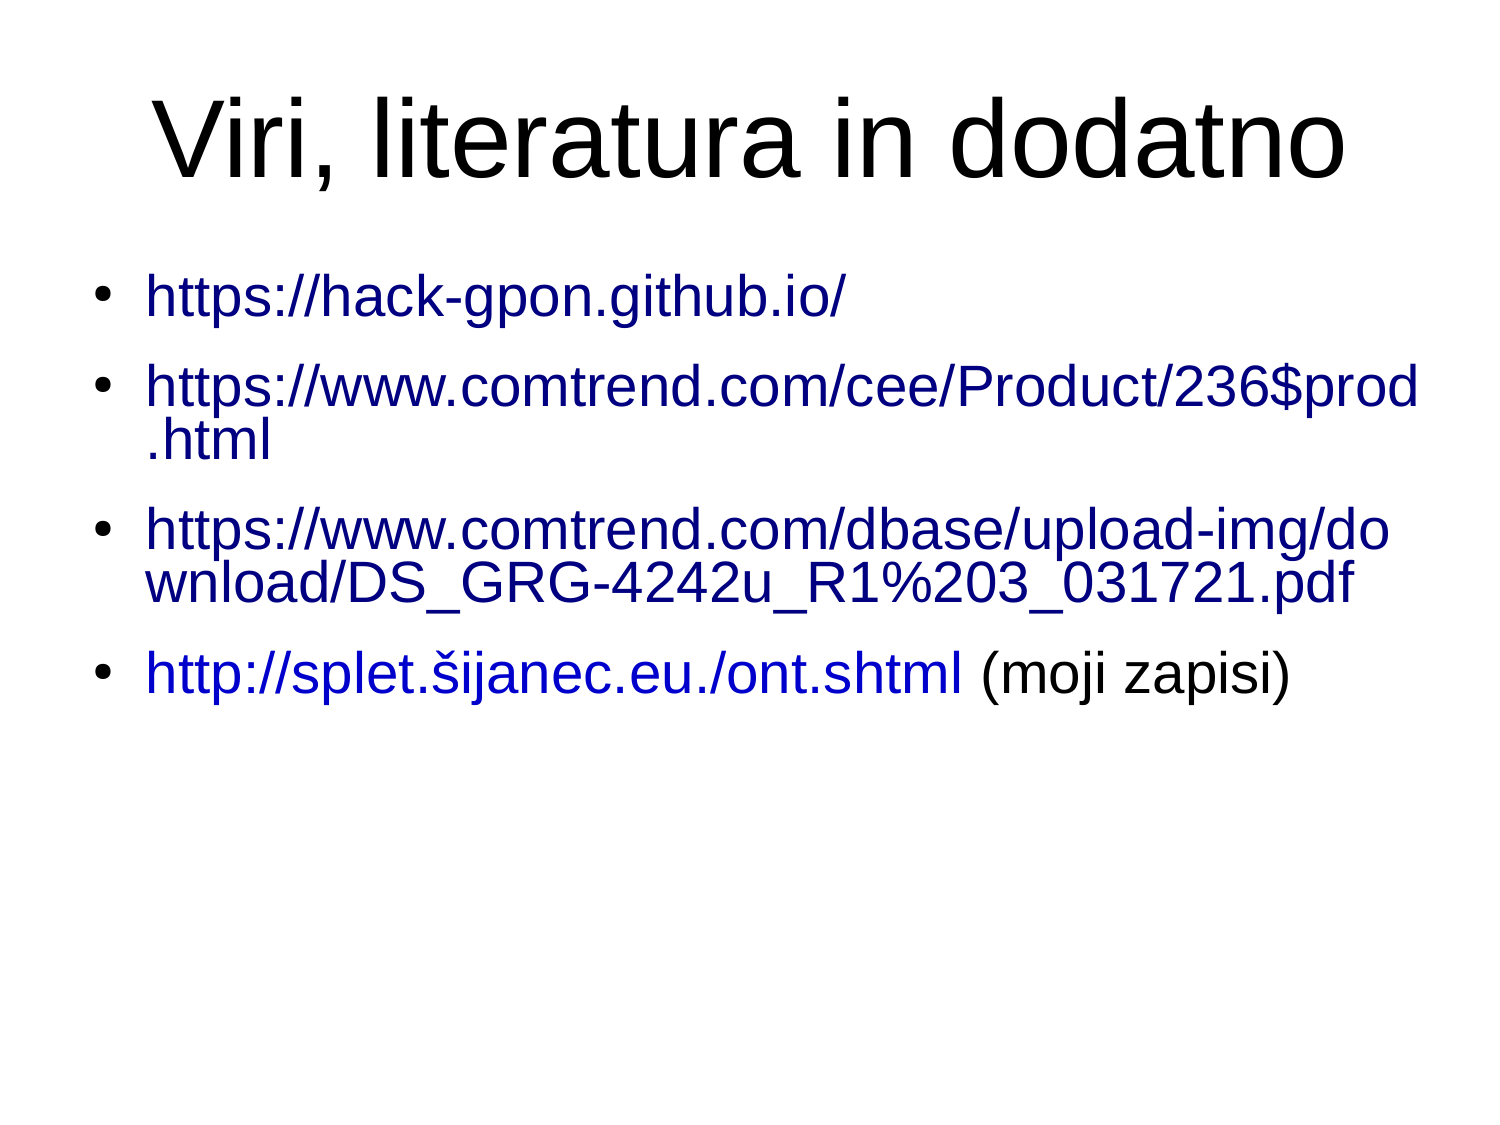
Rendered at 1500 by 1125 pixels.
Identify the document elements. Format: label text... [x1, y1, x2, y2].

title Viri, literatura in dodatno [75, 44, 1425, 233]
list https://hack-gpon.github.io/ https://www.comtrend.com/cee/Product/236$prod.html https://www.comtrend.com/dbase/upload-img/download/DS_GRG-4242u_R1%203_031721.pdf http://splet.šijanec.eu./ont.shtml (moji zapisi) [75, 263, 1425, 916]
